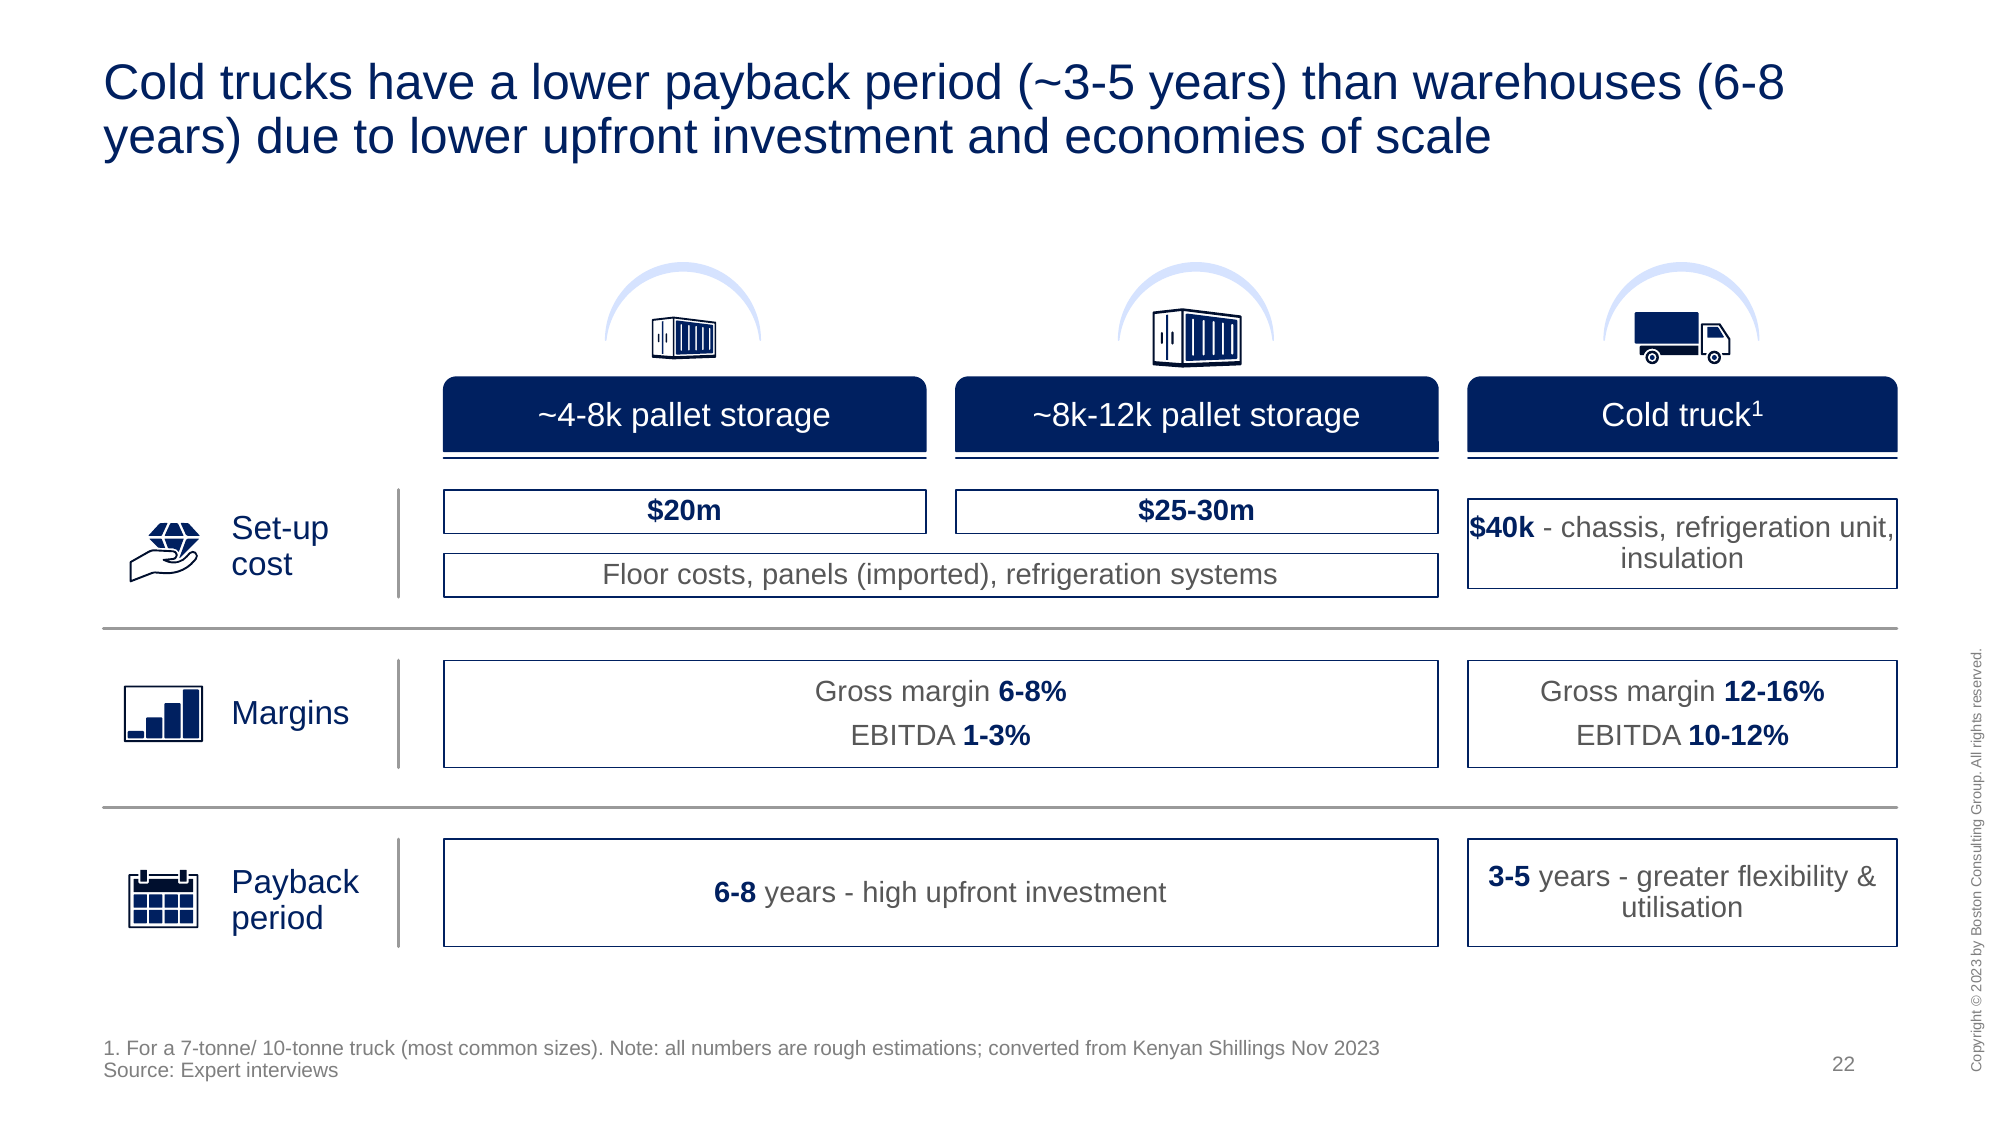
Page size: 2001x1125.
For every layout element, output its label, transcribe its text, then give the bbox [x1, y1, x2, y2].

text_box Cold truck1 [1468, 377, 1897, 452]
text_box Set-up cost [231, 501, 384, 593]
text_box [1118, 262, 1274, 341]
text_box [1604, 262, 1759, 341]
text_box [149, 909, 163, 924]
text_box [605, 262, 761, 341]
text_box [140, 869, 147, 882]
text_box $25-30m [955, 489, 1438, 534]
text_box Floor costs, panels (imported), refrigeration systems [443, 553, 1438, 598]
text_box Margins [231, 668, 384, 760]
text_box [164, 909, 178, 924]
text_box $20m [443, 489, 926, 534]
text_box 1. For a 7-tonne/ 10-tonne truck (most common sizes). Note: all numbers are rough estimations; converted from Kenyan Shillings Nov 2023 Source: Expert interviews [103, 1037, 1585, 1082]
text_box [1152, 308, 1242, 368]
text_box ~4-8k pallet storage [443, 377, 926, 452]
text_box [129, 538, 199, 583]
text_box [133, 869, 194, 893]
text_box [148, 522, 168, 536]
text_box [179, 909, 194, 924]
text_box 6-8 years - high upfront investment [443, 839, 1438, 947]
text_box $40k - chassis, refrigeration unit, insulation [1468, 498, 1897, 589]
text_box ~8k-12k pallet storage [955, 377, 1438, 452]
text_box [133, 909, 147, 924]
text_box [651, 316, 717, 360]
text_box [133, 894, 147, 908]
text_box 3-5 years - greater flexibility & utilisation [1468, 839, 1897, 947]
text_box [123, 685, 204, 743]
text_box Payback period [231, 855, 384, 947]
text_box [1700, 323, 1731, 365]
text_box [1639, 345, 1699, 365]
text_box Gross margin 12-16% EBITDA 10-12% [1468, 660, 1897, 768]
text_box [179, 894, 194, 908]
text_box [164, 522, 200, 536]
text_box [164, 894, 178, 908]
title Cold trucks have a lower payback period (~3-5 years) than warehouses (6-8 years) due to lower upfront investment and economies of scale [103, 55, 1897, 165]
text_box [149, 894, 163, 908]
text_box [1634, 312, 1699, 344]
text_box Gross margin 6-8% EBITDA 1-3% [443, 660, 1438, 768]
text_box [128, 874, 199, 929]
